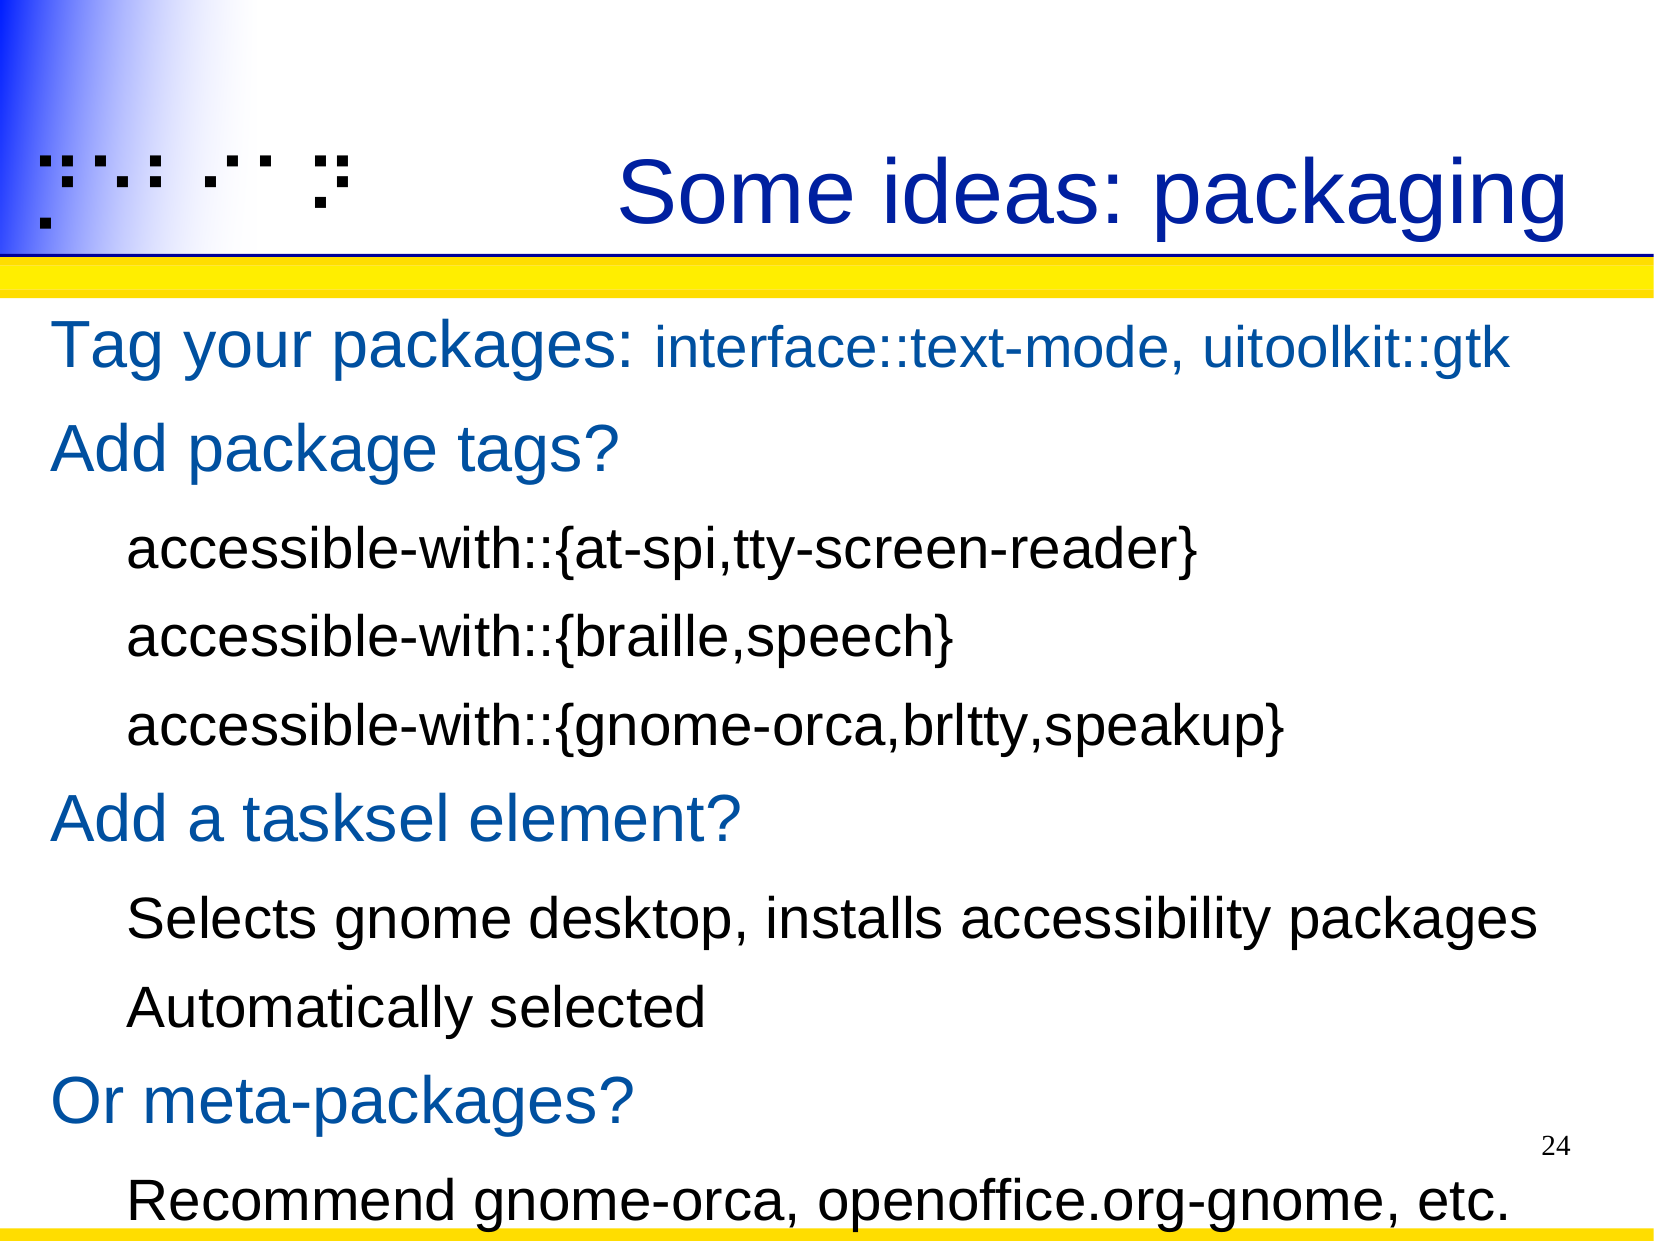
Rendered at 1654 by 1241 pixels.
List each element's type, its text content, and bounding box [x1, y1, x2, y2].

list Tag your packages: interface::text-mode, uitoolkit::gtk Add package tags? accessible-with::{at-spi,tty-screen-reader} accessible-with::{braille,speech} accessible-with::{gnome-orca,brltty,speakup} Add a tasksel element? Selects gnome desktop, installs accessibility packages Automatically selected Or meta-packages? Recommend gnome-orca, openoffice.org-gnome, etc. [32, 307, 1616, 1233]
title Some ideas: packaging [372, 134, 1571, 250]
